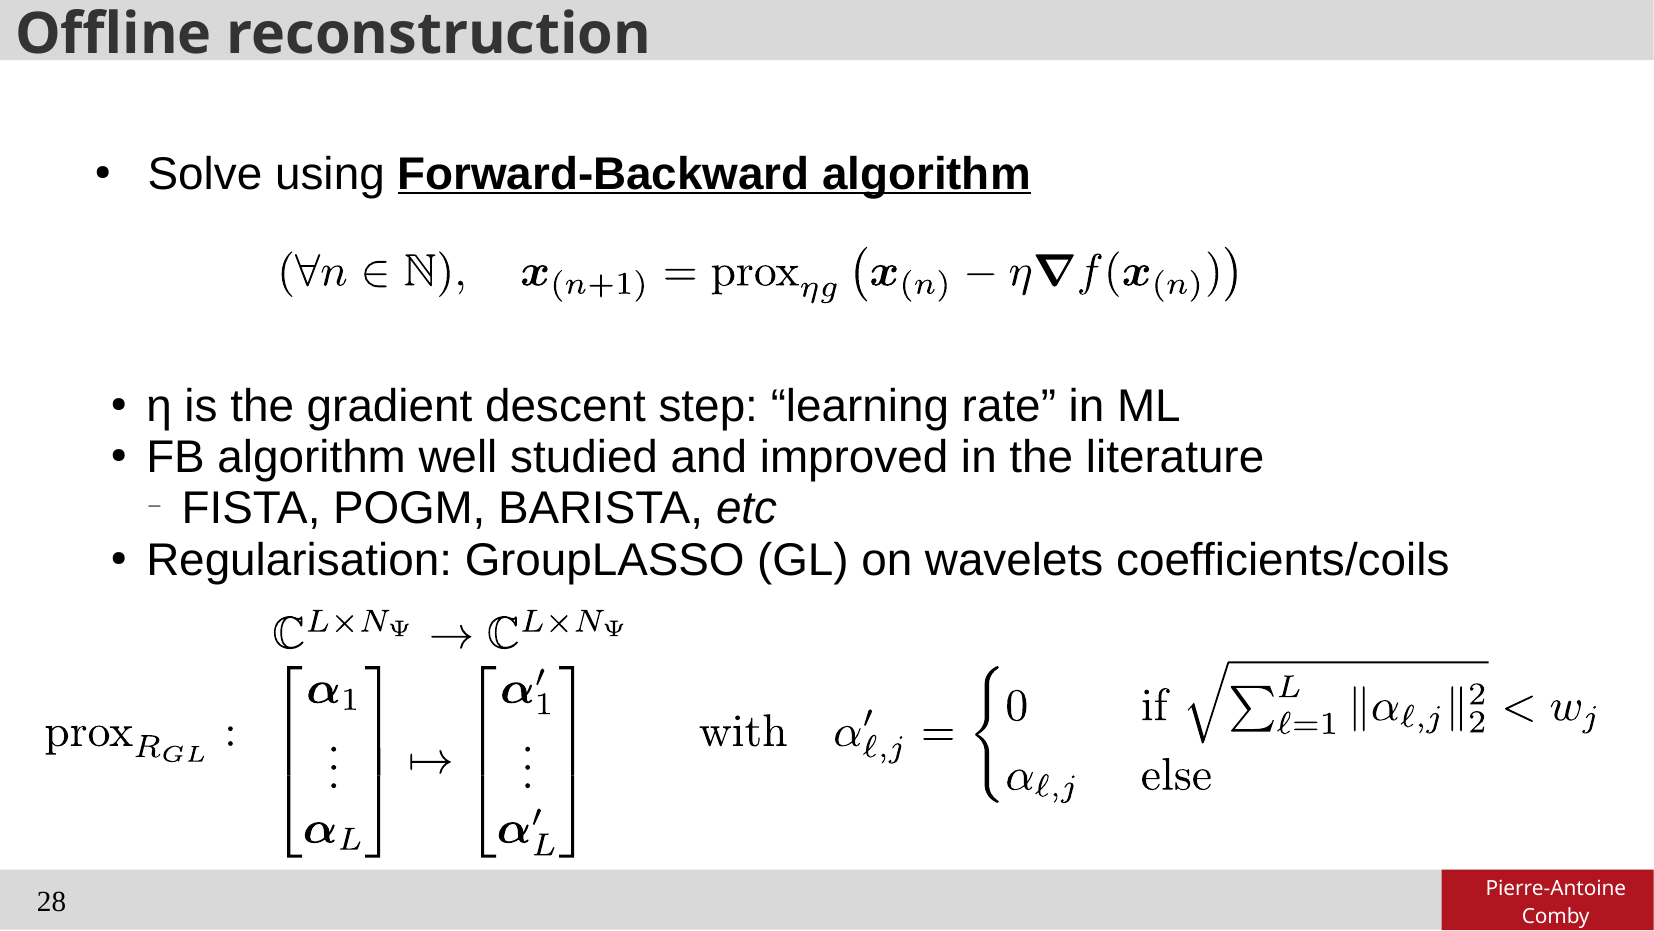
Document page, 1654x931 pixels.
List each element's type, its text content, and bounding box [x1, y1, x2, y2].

text_box [1207, 251, 1219, 297]
text_box [365, 666, 381, 858]
text_box [498, 822, 529, 844]
text_box [533, 833, 555, 856]
text_box [1108, 251, 1119, 297]
text_box [45, 725, 69, 755]
text_box [1505, 695, 1533, 723]
text_box [915, 279, 935, 295]
text_box [532, 808, 541, 825]
text_box [1162, 757, 1173, 790]
text_box [550, 615, 568, 633]
text_box [1230, 685, 1274, 732]
text_box [1155, 687, 1170, 721]
text_box [481, 666, 497, 858]
text_box [1550, 700, 1582, 721]
text_box [604, 620, 624, 637]
text_box [294, 253, 321, 287]
text_box [1167, 279, 1187, 295]
text_box [1277, 711, 1291, 735]
text_box [1123, 264, 1150, 286]
text_box [763, 714, 787, 746]
text_box [488, 616, 519, 650]
text_box [1323, 712, 1335, 734]
text_box [287, 666, 303, 858]
text_box [938, 269, 947, 302]
text_box [1060, 782, 1074, 804]
text_box [775, 265, 799, 286]
text_box [1372, 700, 1399, 721]
text_box [888, 743, 902, 764]
text_box [903, 269, 912, 302]
text_box [733, 725, 743, 746]
text_box [699, 726, 731, 747]
text_box η is the gradient descent step: “learning rate” in ML FB algorithm well studied and improved in the literature FISTA, POGM, BARISTA, etc Regularisation: GroupLASSO (GL) on wavelets coefficients/coils [95, 372, 1492, 594]
text_box [745, 717, 760, 747]
text_box [70, 725, 87, 746]
text_box [820, 282, 837, 304]
text_box [273, 616, 304, 650]
text_box [1007, 769, 1033, 791]
text_box [1007, 689, 1027, 722]
text_box [1009, 265, 1032, 296]
text_box [1418, 723, 1423, 734]
text_box [361, 609, 390, 632]
text_box [553, 269, 563, 302]
text_box [1053, 792, 1058, 803]
text_box [1400, 704, 1414, 728]
text_box [1079, 253, 1102, 295]
text_box [1175, 769, 1191, 791]
text_box [502, 682, 533, 704]
text_box [881, 753, 886, 764]
text_box [458, 280, 464, 295]
list Solve using Forward-Backward algorithm [76, 147, 1565, 256]
text_box [755, 265, 776, 286]
text_box [1224, 246, 1237, 302]
text_box [281, 251, 293, 297]
text_box [1582, 712, 1596, 734]
text_box [109, 726, 133, 746]
text_box [321, 265, 347, 287]
text_box [575, 609, 604, 632]
text_box [1193, 769, 1211, 791]
text_box [307, 609, 329, 632]
text_box [1470, 683, 1485, 705]
text_box [390, 620, 409, 637]
text_box [975, 666, 999, 803]
text_box [711, 265, 735, 295]
text_box [559, 666, 575, 858]
text_box [855, 246, 868, 302]
text_box [187, 746, 205, 762]
text_box [737, 265, 753, 286]
text_box [308, 682, 339, 704]
text_box [589, 274, 613, 298]
text_box [1190, 269, 1200, 302]
text_box [344, 688, 356, 710]
text_box [430, 624, 472, 649]
text_box [864, 709, 873, 726]
text_box [536, 668, 545, 686]
text_box [1187, 661, 1489, 744]
text_box [1155, 269, 1164, 302]
text_box [835, 725, 861, 747]
text_box [1278, 675, 1300, 698]
text_box [88, 725, 110, 747]
text_box [635, 269, 644, 302]
text_box [404, 254, 436, 287]
text_box [439, 251, 450, 297]
text_box [364, 260, 387, 288]
text_box [339, 827, 361, 850]
text_box [871, 264, 897, 286]
text_box [521, 264, 548, 286]
text_box [335, 615, 354, 633]
text_box [410, 750, 451, 774]
text_box [304, 822, 335, 844]
text_box [521, 609, 543, 632]
text_box [135, 735, 161, 758]
text_box [1142, 769, 1160, 791]
text_box [1426, 712, 1439, 734]
text_box [1035, 773, 1049, 797]
text_box [1142, 700, 1153, 721]
text_box [1035, 254, 1074, 287]
text_box [565, 279, 586, 295]
text_box [163, 745, 183, 763]
text_box [618, 272, 631, 294]
text_box [538, 693, 550, 715]
text_box [863, 734, 877, 758]
text_box [801, 282, 818, 304]
text_box [1470, 711, 1485, 733]
title Offline reconstruction [15, 0, 1504, 66]
